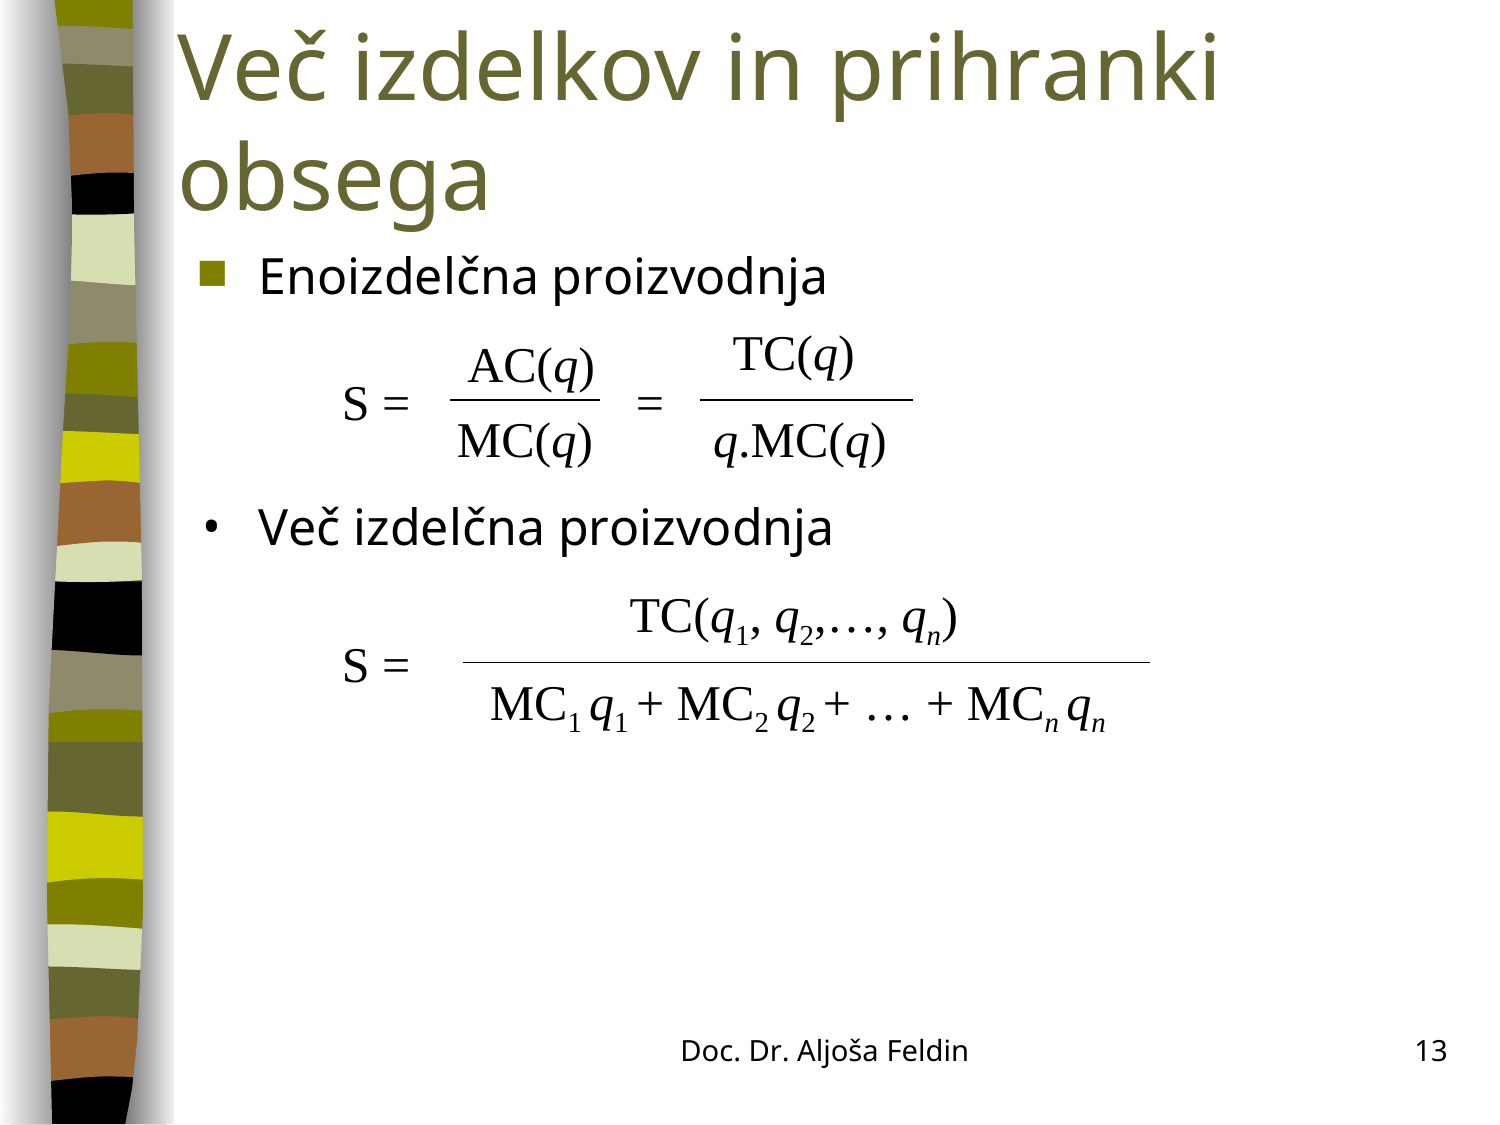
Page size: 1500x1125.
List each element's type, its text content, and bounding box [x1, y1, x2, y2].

text_box MC1 q1 + MC2 q2 + … + MCn qn [474, 662, 1151, 747]
text_box Več izdelčna proizvodnja [187, 487, 1388, 576]
text_box AC(q) [437, 324, 625, 399]
text_box TC(q1, q2,…, qn) [600, 574, 988, 659]
text_box Doc. Dr. Aljoša Feldin [587, 1025, 1063, 1101]
text_box S = [324, 624, 426, 701]
text_box TC(q) [712, 312, 876, 388]
title Več izdelkov in prihranki obsega [162, 37, 1388, 201]
list Enoizdelčna proizvodnja [187, 237, 1388, 325]
text_box q.MC(q) [674, 399, 925, 476]
text_box MC(q) [425, 399, 626, 476]
text_box = [612, 362, 688, 438]
text_box <number> [1149, 1025, 1463, 1101]
text_box S = [324, 362, 426, 438]
